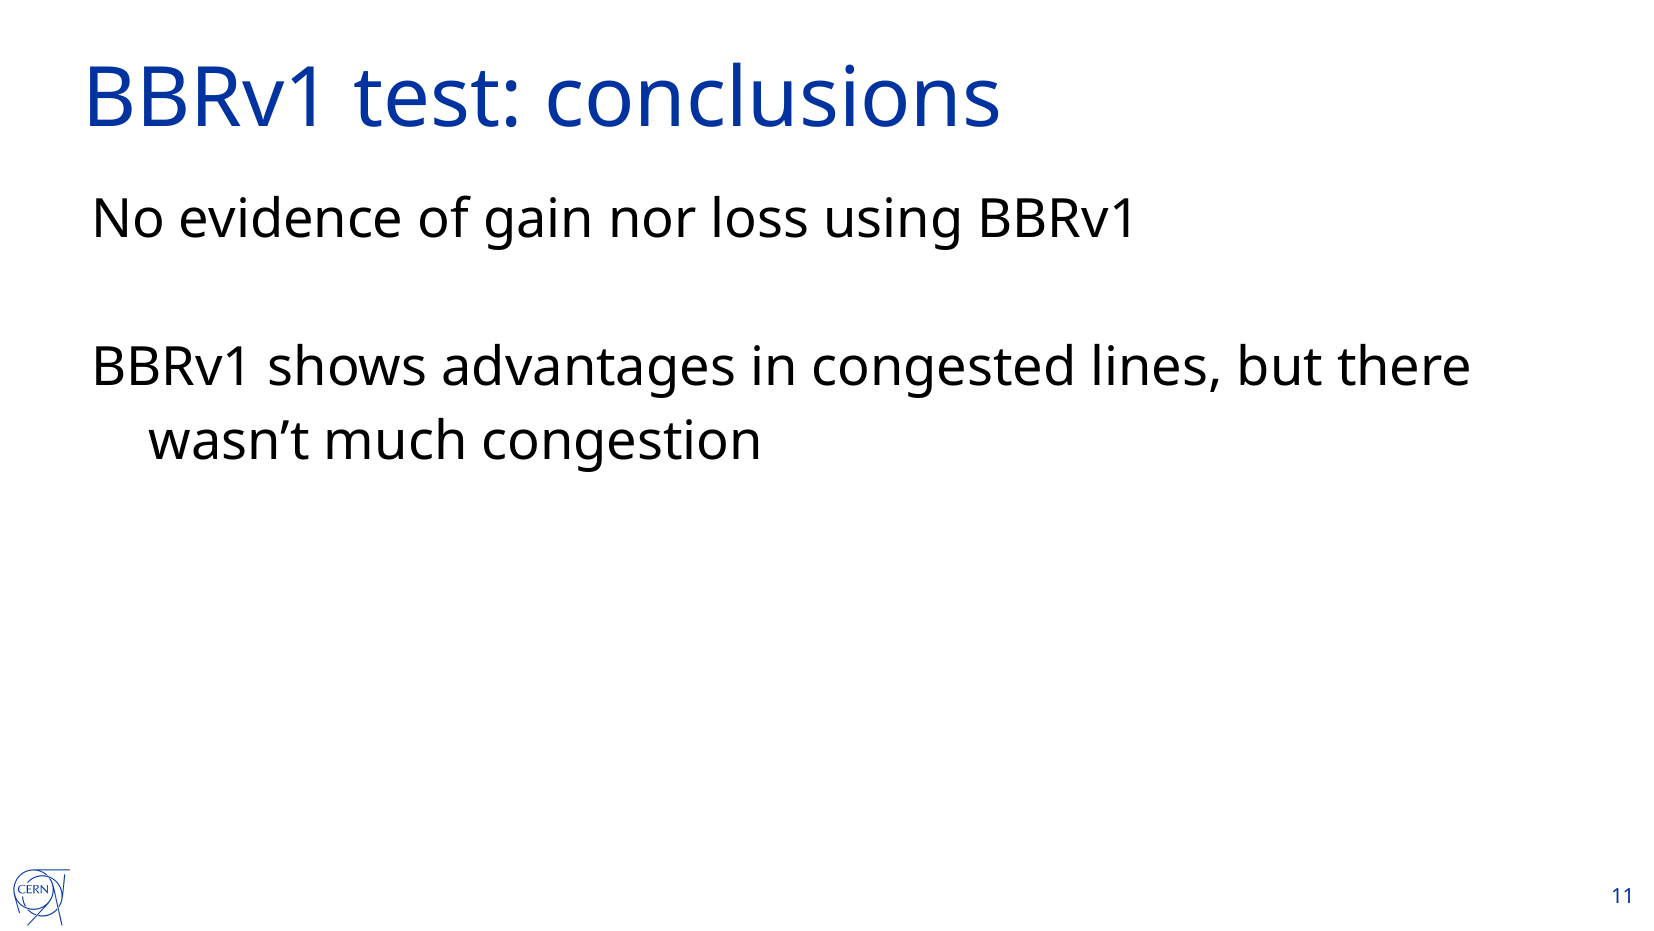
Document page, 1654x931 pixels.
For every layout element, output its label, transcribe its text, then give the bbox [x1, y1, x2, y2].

picture [0, 850, 76, 931]
title BBRv1 test: conclusions [82, 37, 1571, 247]
text_box No evidence of gain nor loss using BBRv1 BBRv1 shows advantages in congested lines, but there wasn’t much congestion [76, 172, 1601, 931]
